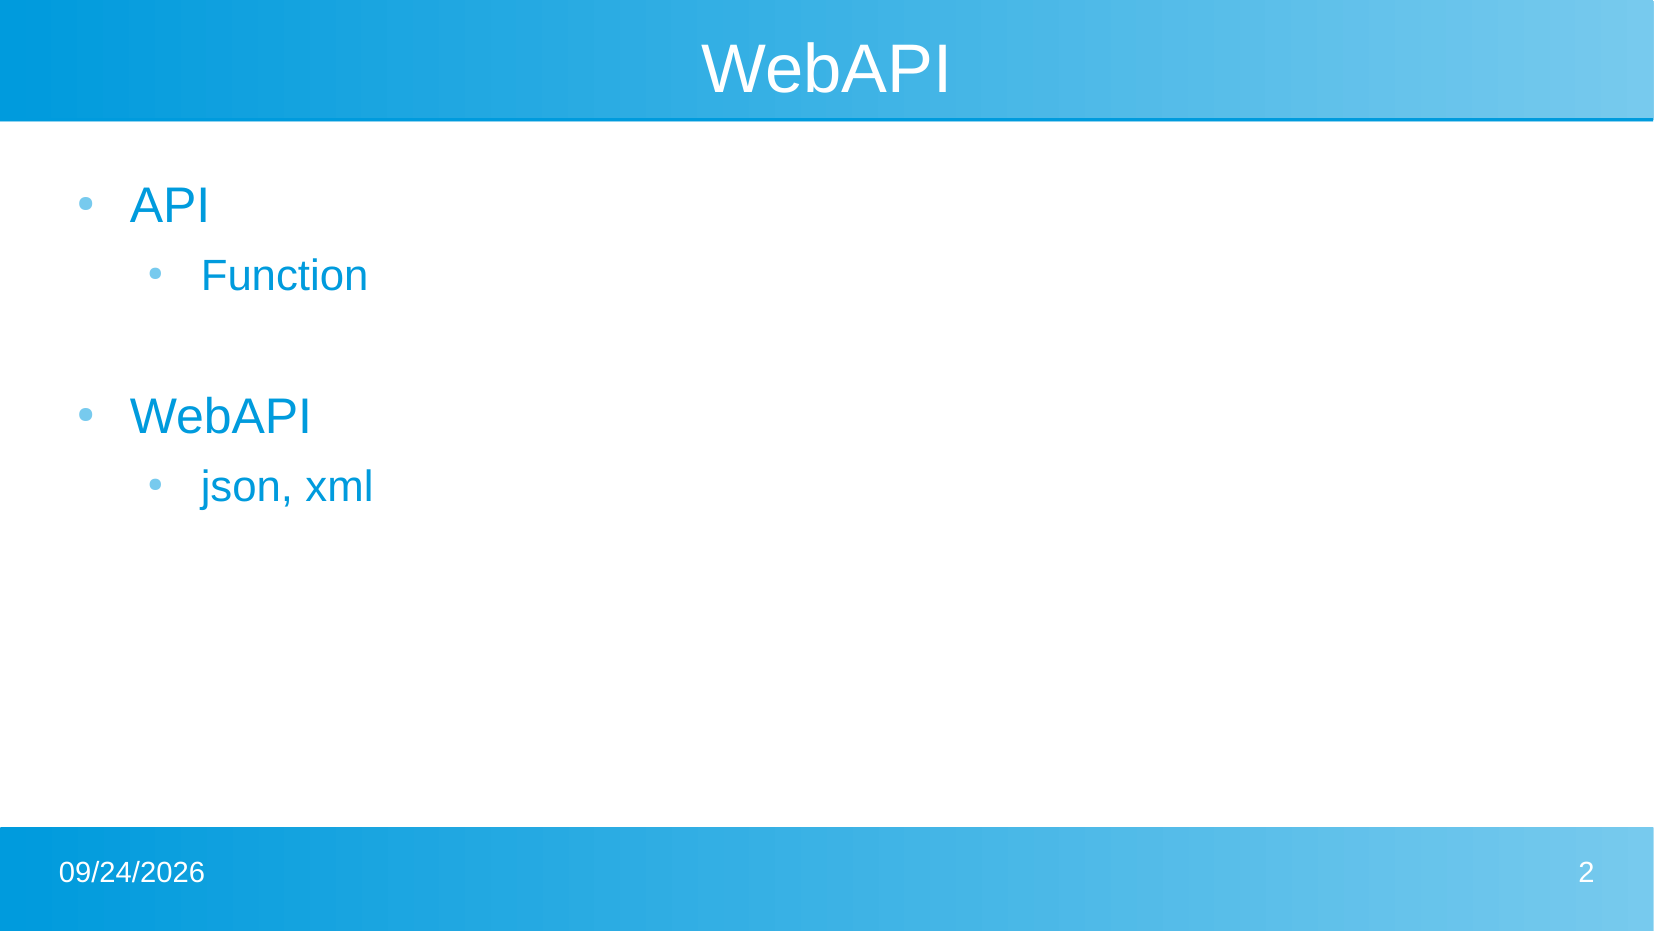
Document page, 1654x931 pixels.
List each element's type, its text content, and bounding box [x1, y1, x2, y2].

title WebAPI [59, 29, 1595, 108]
list API Function WebAPI json, xml [59, 177, 1595, 768]
